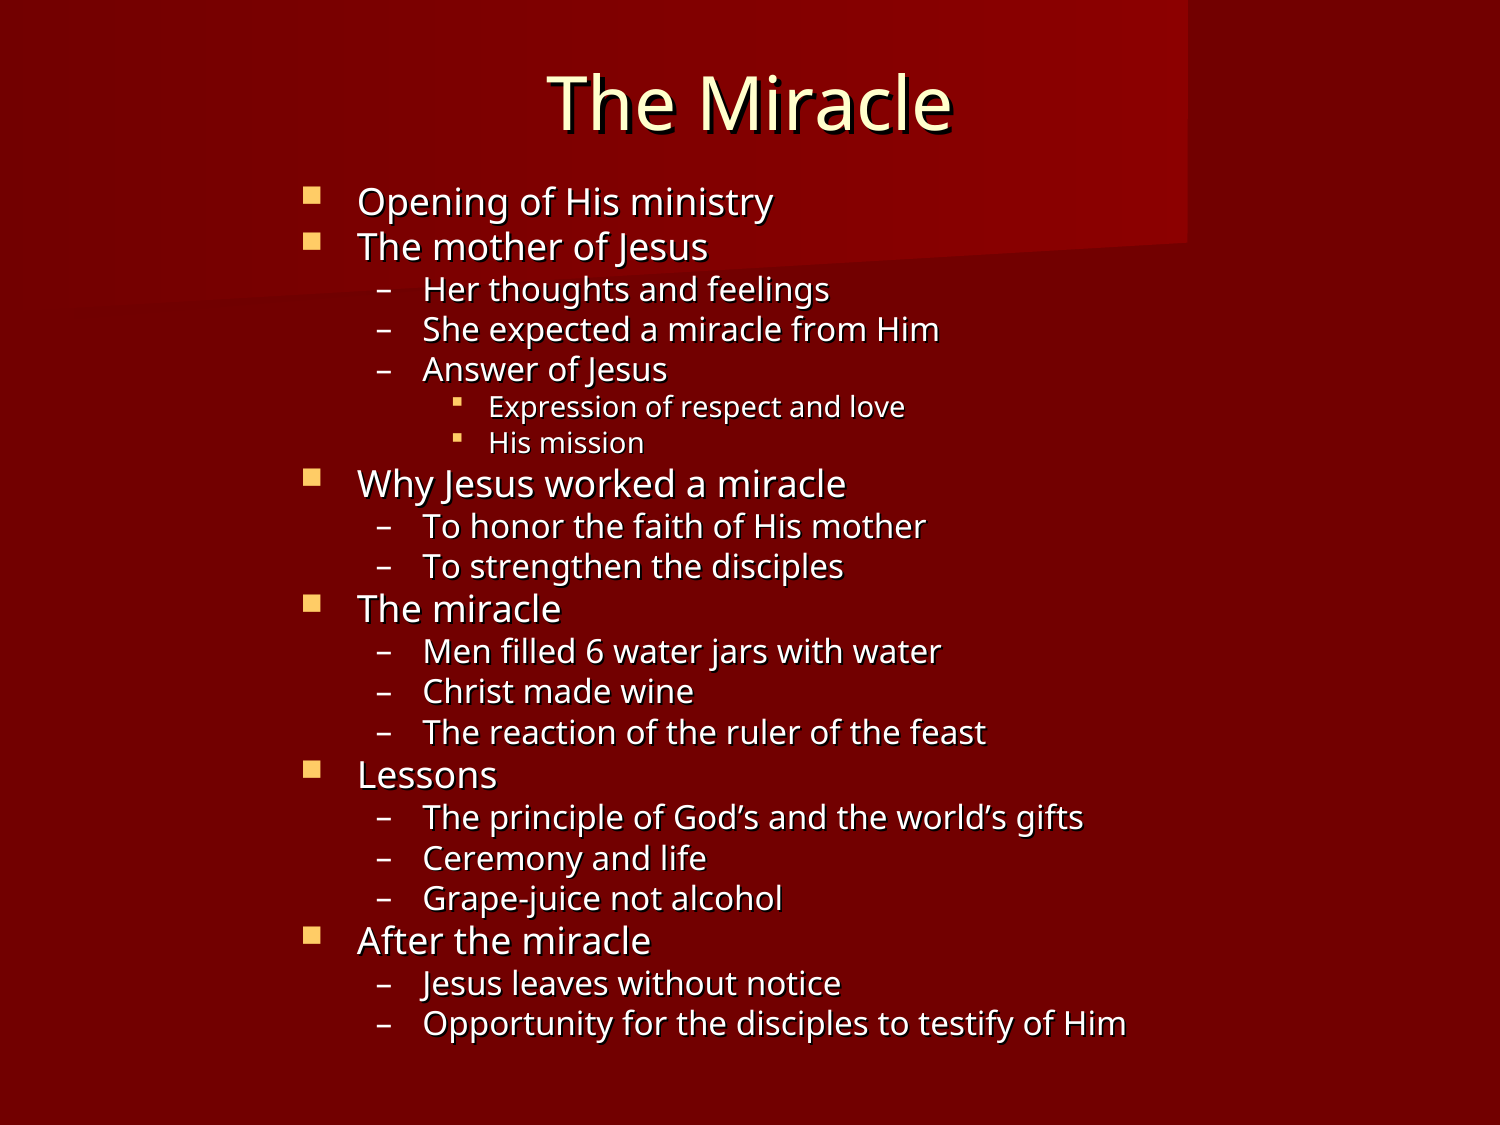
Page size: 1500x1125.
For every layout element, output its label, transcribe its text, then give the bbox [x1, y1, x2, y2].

list Opening of His ministry The mother of Jesus Her thoughts and feelings She expected a miracle from Him Answer of Jesus Expression of respect and love His mission Why Jesus worked a miracle To honor the faith of His mother To strengthen the disciples The miracle Men filled 6 water jars with water Christ made wine The reaction of the ruler of the feast Lessons The principle of God’s and the world’s gifts Ceremony and life Grape-juice not alcohol After the miracle Jesus leaves without notice Opportunity for the disciples to testify of Him [285, 178, 1208, 1065]
title The Miracle [75, 24, 1426, 177]
